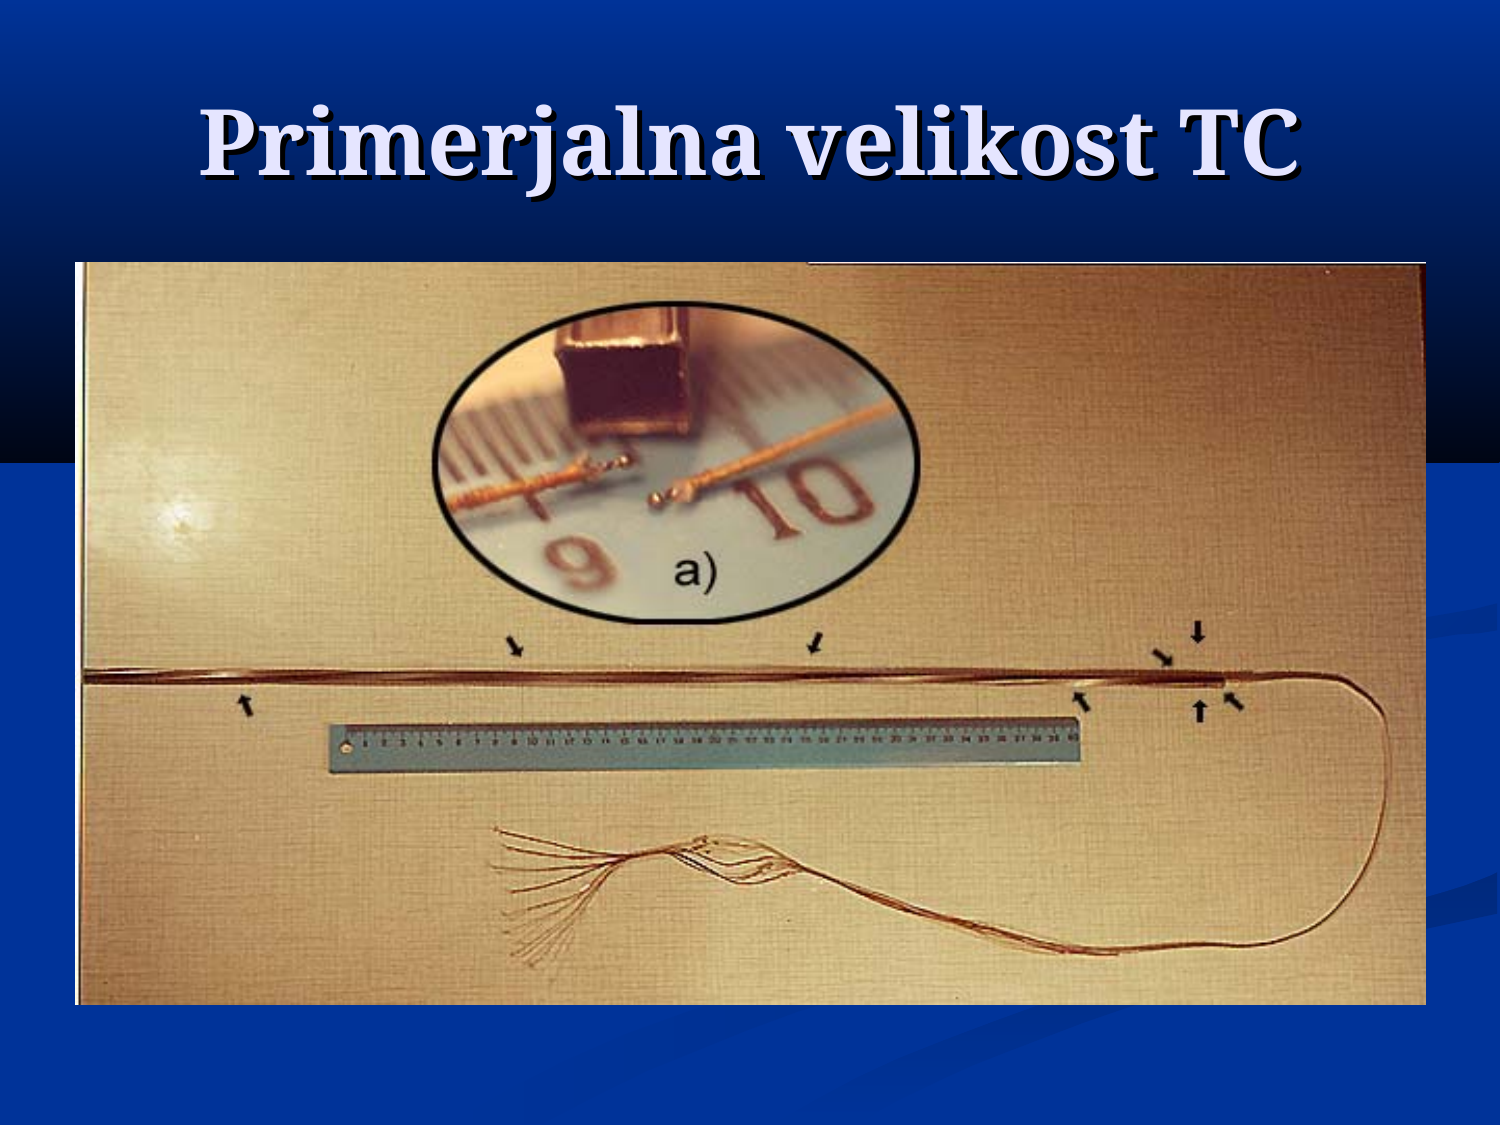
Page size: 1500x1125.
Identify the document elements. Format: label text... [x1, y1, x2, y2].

title Primerjalna velikost TC [75, 45, 1426, 233]
picture [75, 262, 1426, 1005]
